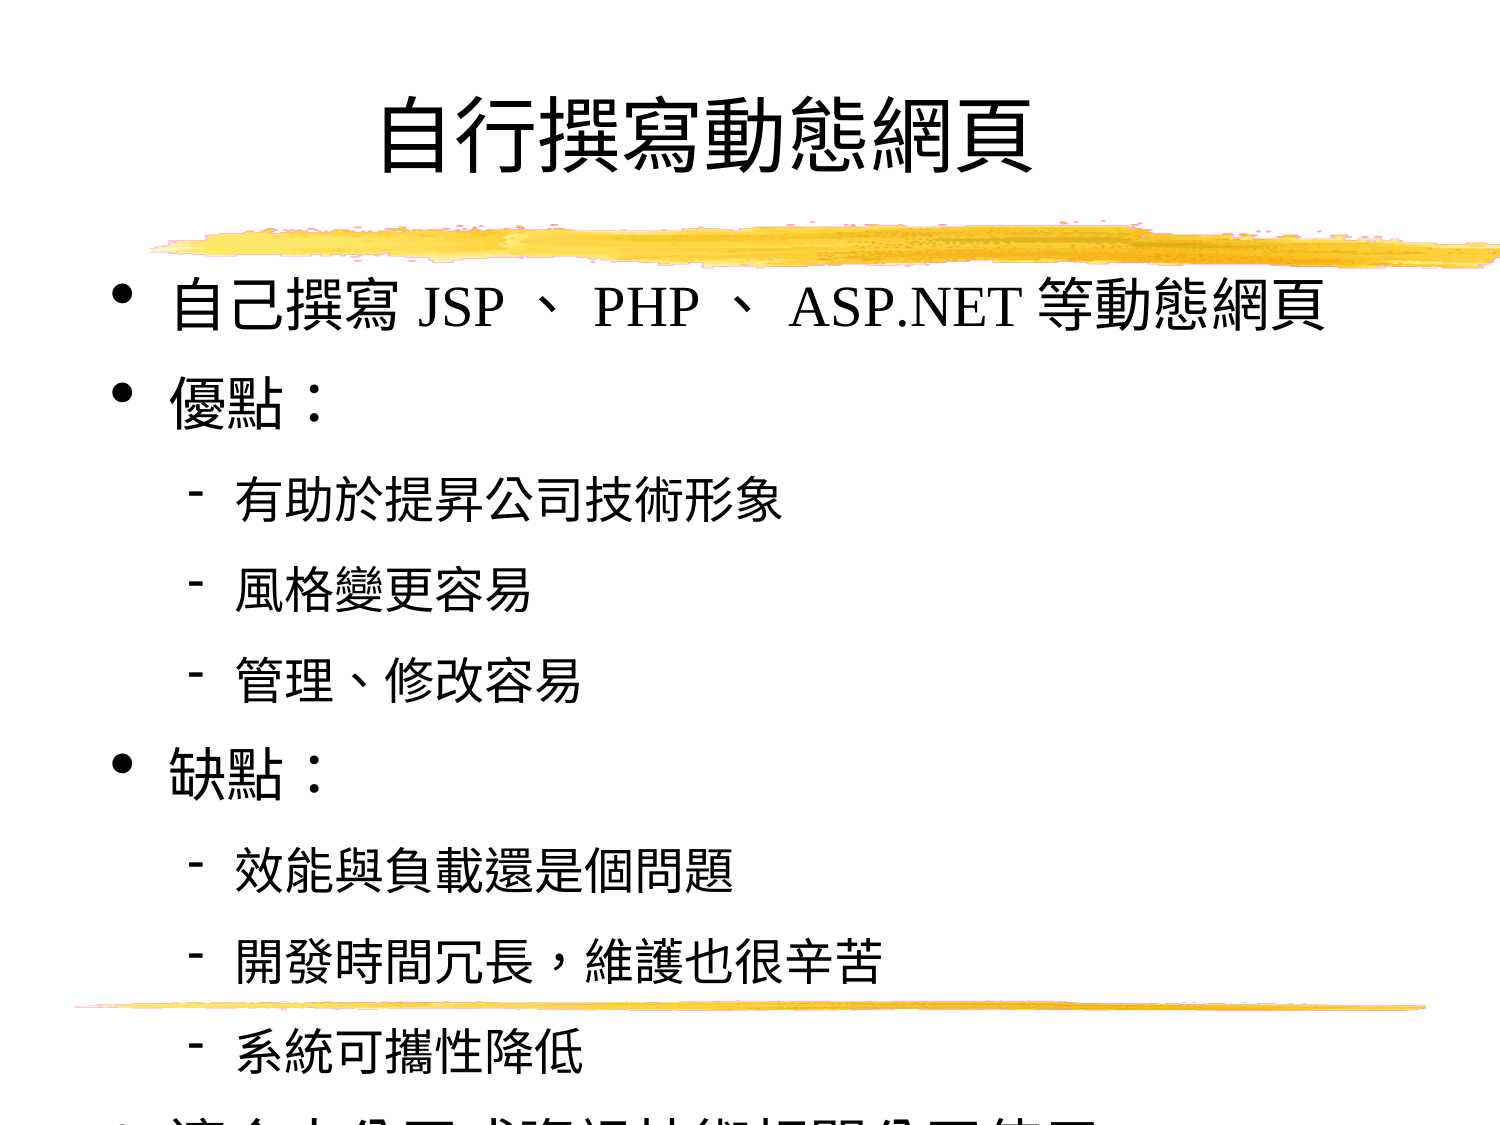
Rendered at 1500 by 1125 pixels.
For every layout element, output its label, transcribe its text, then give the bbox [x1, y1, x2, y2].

picture [150, 215, 1500, 279]
picture [1388, 999, 1426, 1013]
list 自己撰寫JSP、PHP、ASP.NET等動態網頁 優點： 有助於提昇公司技術形象 風格變更容易 管理、修改容易 缺點： 效能與負載還是個問題 開發時間冗長，維護也很辛苦 系統可攜性降低 適合大公司或資訊技術相關公司使用 [112, 258, 1388, 1045]
picture [75, 999, 112, 1013]
title 自行撰寫動態網頁 [66, 30, 1342, 231]
